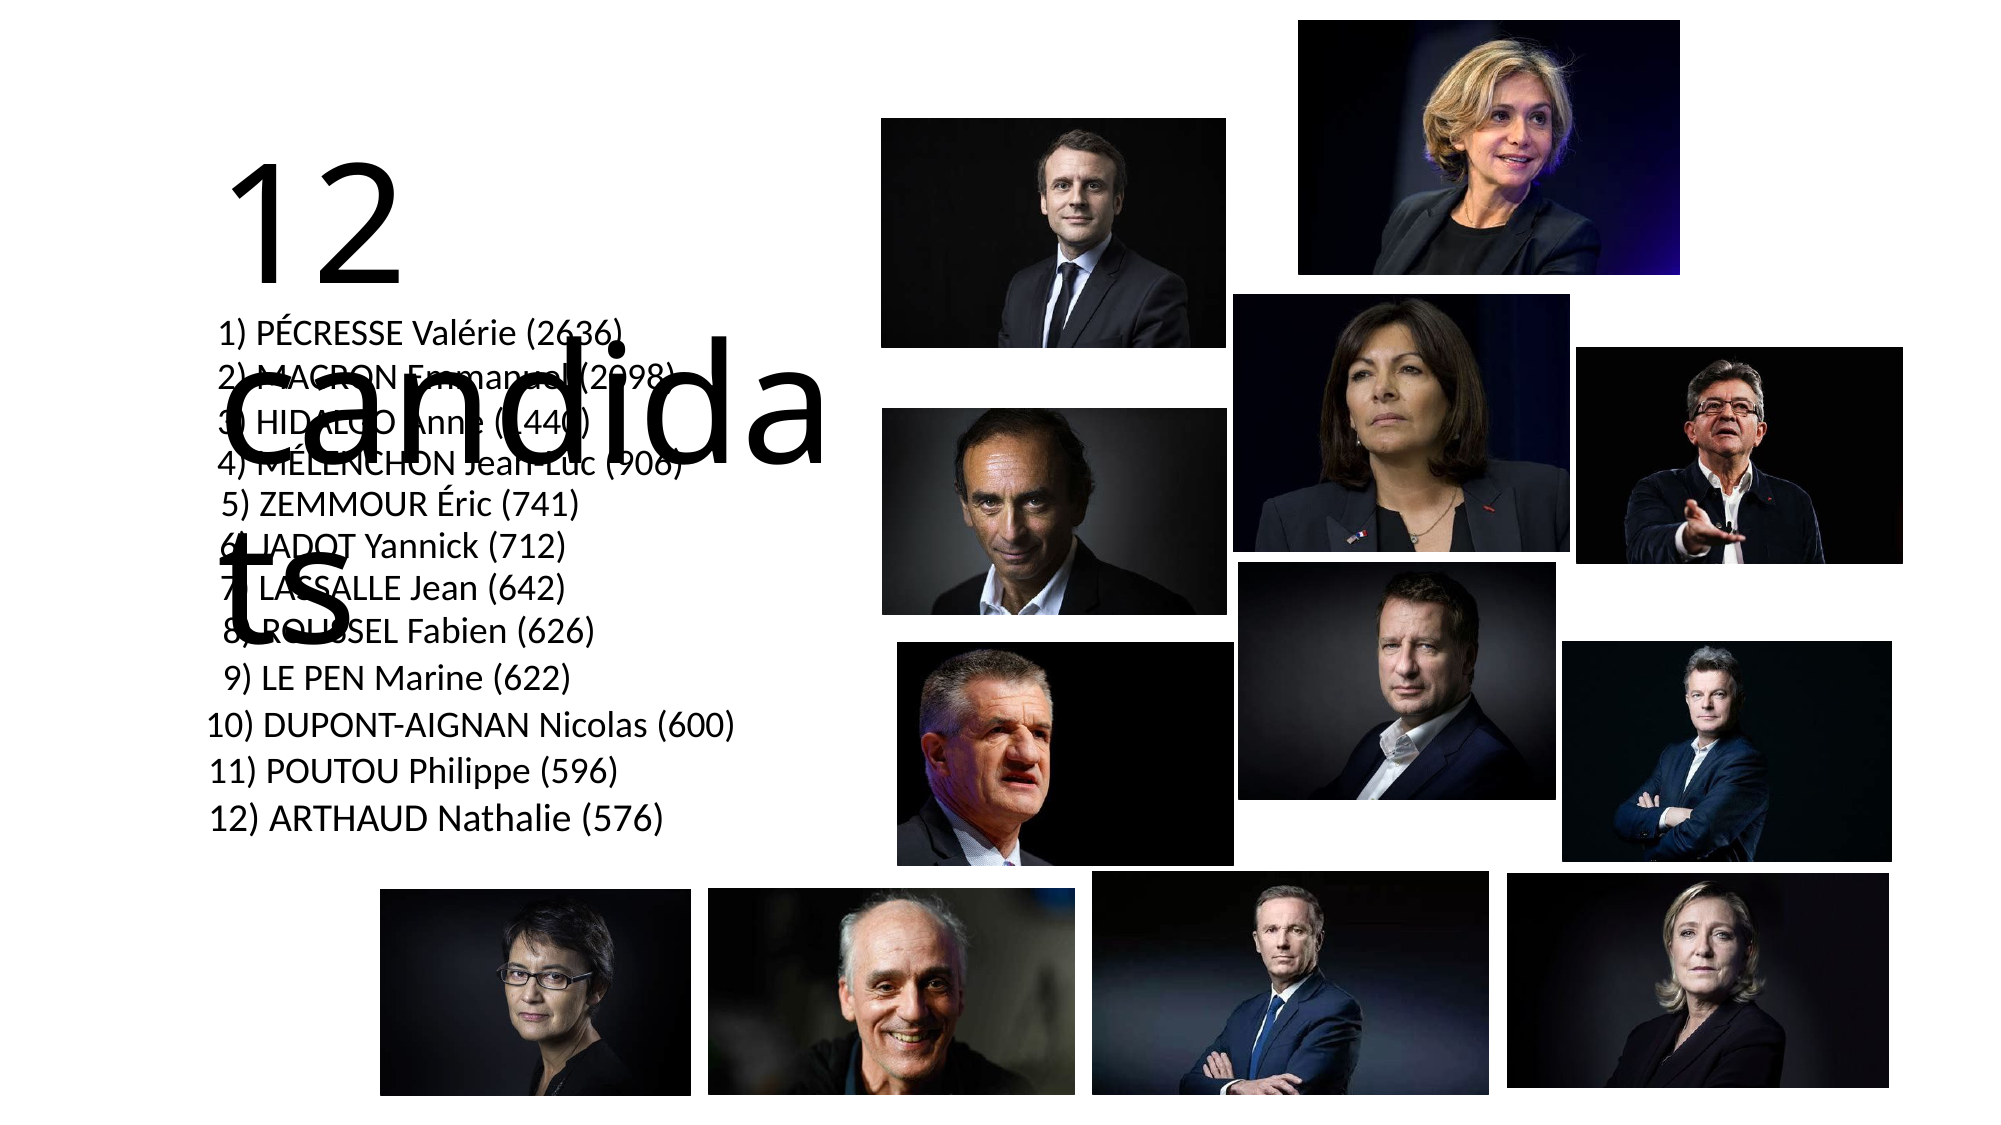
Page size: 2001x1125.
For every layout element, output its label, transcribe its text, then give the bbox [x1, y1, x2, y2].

text_box 5) ZEMMOUR Éric (741) [205, 471, 1206, 533]
picture [708, 888, 1075, 1095]
text_box 11) POUTOU Philippe (596) [193, 738, 1194, 800]
picture [380, 889, 691, 1096]
picture [1507, 873, 1889, 1088]
picture [1092, 871, 1489, 1095]
picture [1562, 642, 1892, 862]
picture [881, 118, 1226, 349]
text_box 12) ARTHAUD Nathalie (576) [193, 800, 897, 848]
text_box 2) MACRON Emmanuel (2098) [202, 345, 1203, 406]
text_box 6) JADOT Yannick (712) [204, 513, 1205, 555]
picture [882, 408, 1227, 615]
picture [1298, 20, 1680, 276]
text_box 8) ROUSSEL Fabien (626) [207, 598, 1208, 645]
text_box 1) PÉCRESSE Valérie (2636) [202, 300, 1203, 345]
text_box 3) HIDALGO Anne (1440) [202, 389, 817, 430]
picture [1238, 562, 1556, 800]
text_box 4) MÉLENCHON Jean-Luc (906) [202, 430, 817, 492]
text_box 12 candidats [202, 131, 871, 300]
text_box 9) LE PEN Marine (622) [207, 645, 1208, 706]
text_box 10) DUPONT-AIGNAN Nicolas (600) [190, 692, 806, 754]
picture [1576, 347, 1903, 564]
picture [897, 642, 1234, 866]
picture [1233, 294, 1570, 552]
text_box 7) LASSALLE Jean (642) [204, 555, 1205, 617]
